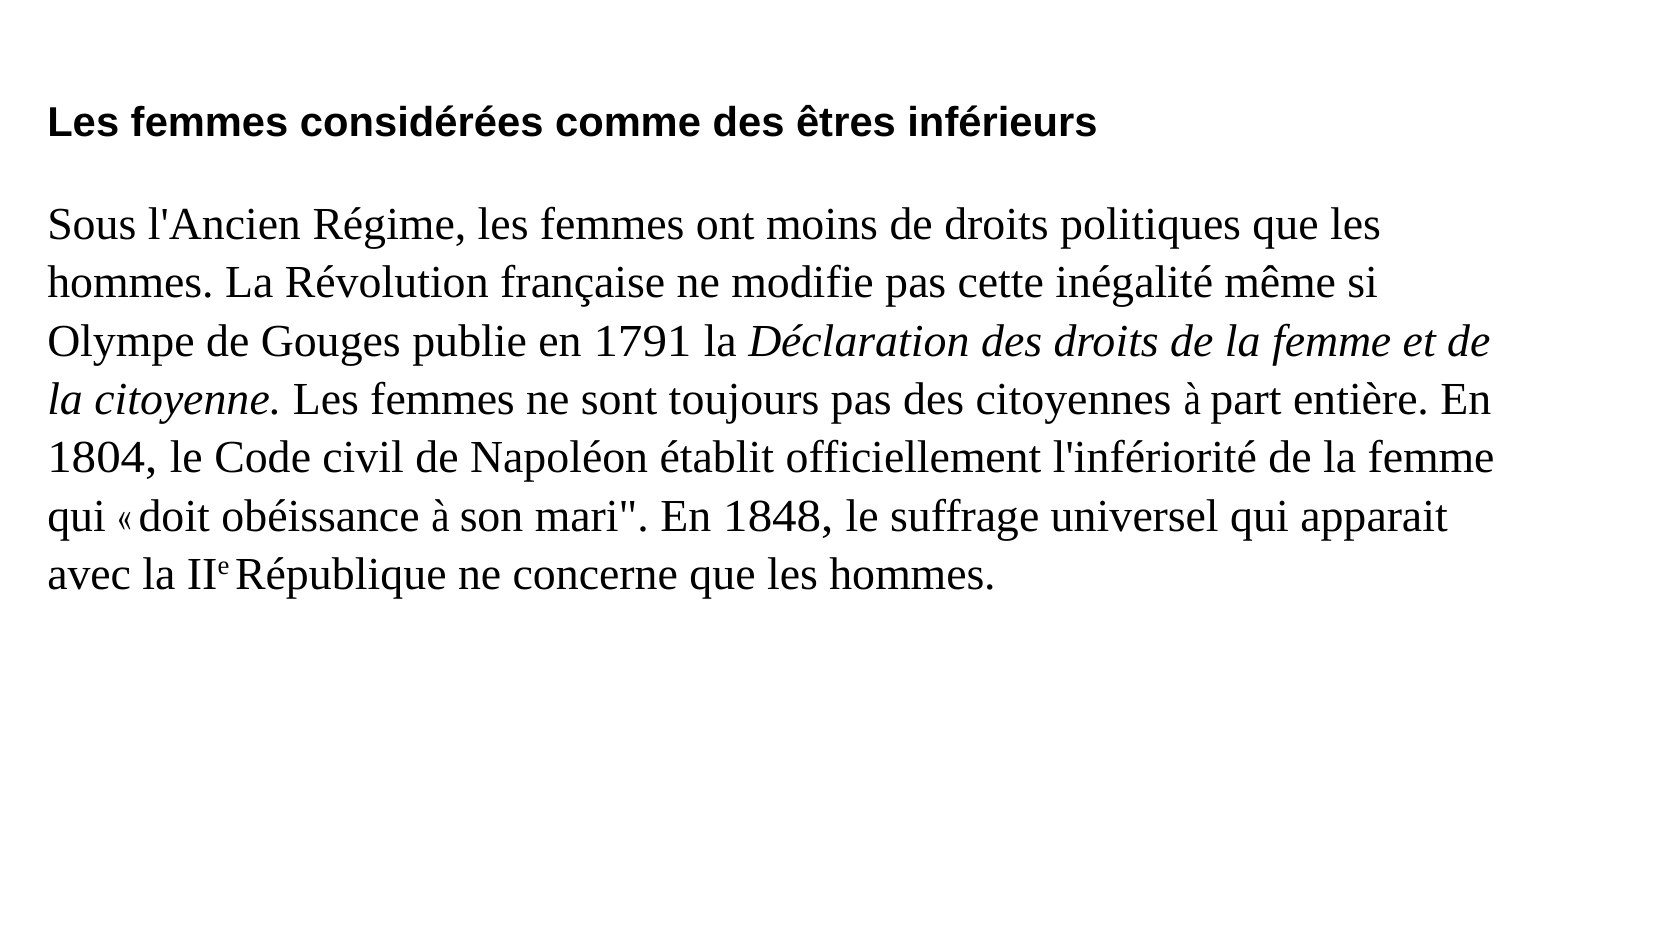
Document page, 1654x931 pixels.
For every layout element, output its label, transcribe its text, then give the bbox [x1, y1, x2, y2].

subtitle Les femmes considérées comme des êtres inférieurs Sous l'Ancien Régime, les femmes ont moins de droits politiques que les hommes. La Révolution française ne modifie pas cette inégalité même si Olympe de Gouges publie en 1791 la Déclaration des droits de la femme et de la citoyenne. Les femmes ne sont toujours pas des citoyennes à part entière. En 1804, le Code civil de Napoléon établit officiellement l'infériorité de la femme qui « doit obéissance à son mari". En 1848, le suffrage universel qui apparait avec la IIe République ne concerne que les hommes. [47, 98, 1536, 638]
